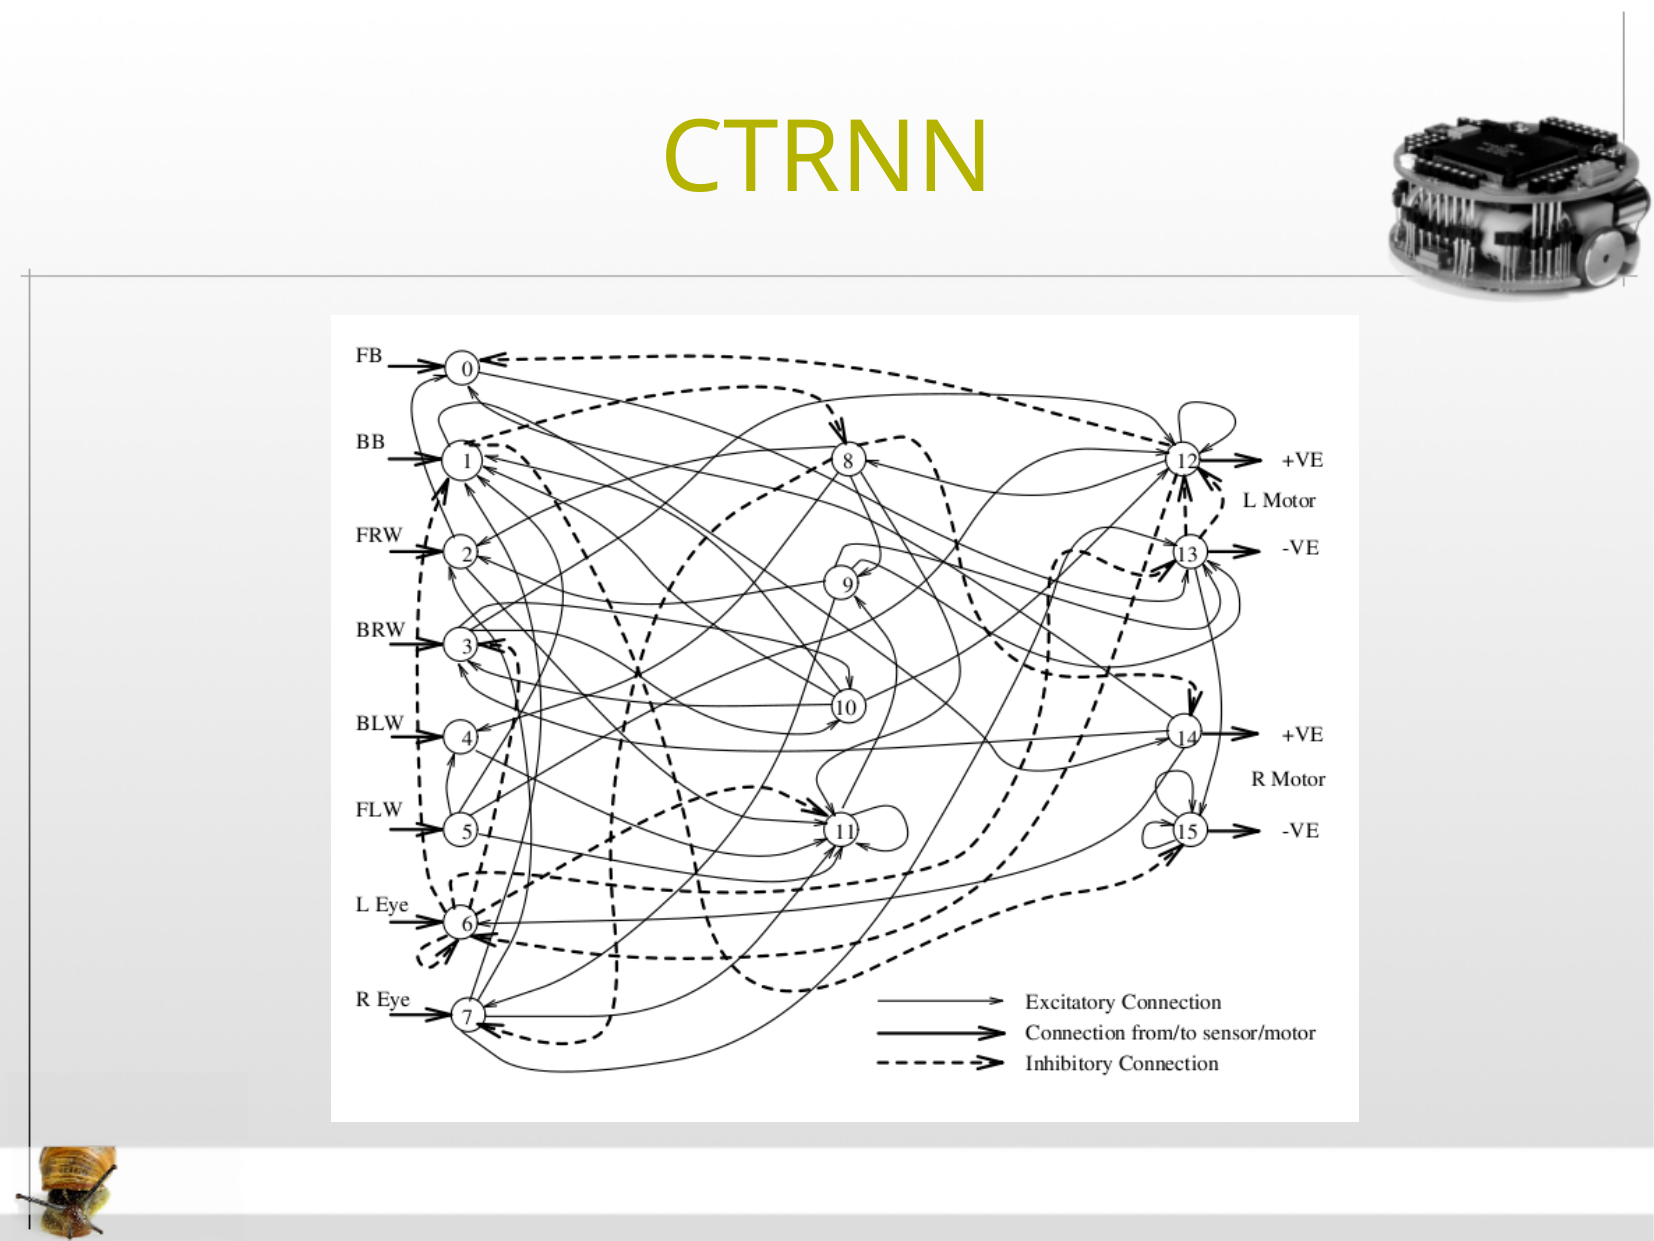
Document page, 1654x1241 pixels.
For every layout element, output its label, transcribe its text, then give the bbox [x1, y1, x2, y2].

picture [0, 0, 1654, 1241]
title CTRNN [82, 49, 1571, 257]
